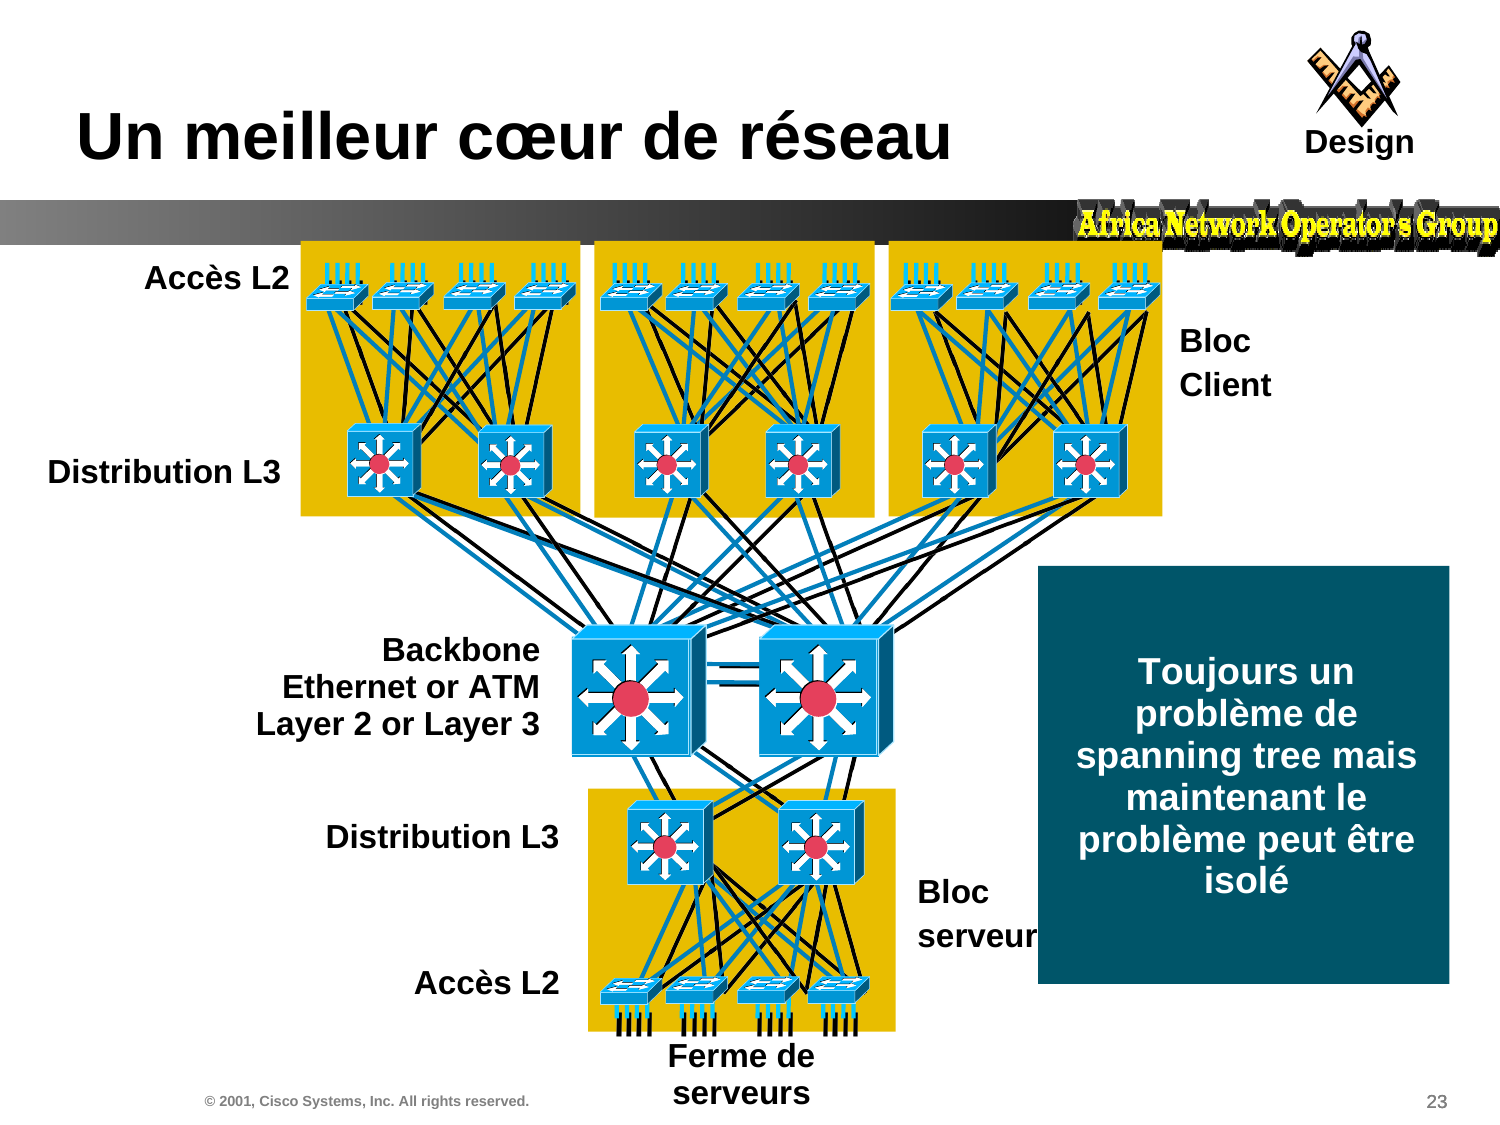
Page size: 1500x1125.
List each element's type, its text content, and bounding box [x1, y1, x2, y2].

text_box [688, 356, 704, 415]
picture [371, 282, 385, 310]
picture [634, 424, 641, 432]
text_box [1012, 498, 1066, 517]
text_box [838, 788, 896, 1032]
text_box [1073, 310, 1087, 328]
text_box [1099, 345, 1118, 401]
text_box [671, 910, 698, 961]
text_box [761, 886, 788, 907]
text_box [630, 1005, 636, 1031]
text_box [650, 989, 681, 1031]
text_box [750, 311, 778, 353]
text_box [760, 793, 778, 807]
text_box [1077, 321, 1090, 354]
text_box [779, 927, 795, 942]
text_box [699, 885, 715, 938]
picture [483, 437, 538, 492]
picture [710, 808, 714, 883]
text_box [433, 372, 446, 389]
text_box [332, 311, 382, 423]
text_box [714, 791, 750, 815]
text_box [941, 320, 981, 361]
text_box [717, 899, 731, 925]
picture [927, 437, 982, 492]
text_box [949, 341, 980, 410]
picture [524, 292, 539, 297]
picture [993, 282, 1008, 287]
text_box [790, 350, 809, 414]
text_box [801, 886, 820, 945]
text_box [714, 798, 778, 898]
text_box [1042, 318, 1071, 371]
text_box [705, 381, 732, 413]
text_box Design [1292, 118, 1428, 168]
picture [1076, 282, 1091, 310]
text_box [645, 885, 694, 978]
text_box [753, 906, 763, 913]
text_box [711, 328, 735, 365]
picture [938, 284, 954, 311]
picture [417, 424, 422, 495]
picture [665, 976, 679, 990]
text_box [388, 366, 404, 423]
text_box [1038, 565, 1450, 984]
text_box [488, 343, 500, 366]
text_box [912, 498, 955, 517]
text_box [705, 1004, 712, 1031]
text_box [684, 1004, 692, 1031]
text_box [657, 328, 688, 389]
picture [600, 283, 612, 297]
picture [697, 685, 708, 758]
picture [792, 989, 800, 1004]
text_box [720, 922, 738, 941]
picture [513, 282, 527, 310]
text_box [506, 336, 525, 395]
text_box [808, 409, 814, 424]
picture [561, 282, 577, 310]
text_box [724, 942, 755, 982]
text_box [714, 872, 721, 881]
picture [579, 646, 682, 749]
text_box [1052, 344, 1075, 379]
text_box [1026, 378, 1038, 394]
text_box [1042, 397, 1050, 406]
text_box [924, 319, 975, 424]
picture [927, 284, 942, 289]
picture [1109, 293, 1123, 297]
text_box [474, 377, 491, 417]
text_box [410, 367, 426, 386]
text_box [528, 500, 562, 517]
picture [713, 976, 729, 1004]
text_box [846, 1004, 853, 1031]
picture [1039, 292, 1053, 297]
text_box [785, 506, 801, 518]
text_box [1045, 380, 1051, 388]
text_box [694, 311, 708, 347]
text_box [713, 391, 745, 426]
text_box [734, 361, 746, 375]
text_box [771, 1004, 778, 1031]
text_box [762, 925, 771, 935]
text_box [668, 498, 688, 518]
picture [650, 978, 663, 1005]
text_box [998, 400, 1026, 435]
text_box [771, 934, 793, 966]
text_box [999, 387, 1013, 418]
picture [771, 437, 826, 492]
text_box [714, 311, 743, 351]
text_box [781, 1004, 788, 1031]
picture [737, 976, 751, 990]
picture [530, 286, 560, 293]
text_box [948, 499, 975, 517]
text_box [814, 311, 849, 423]
text_box [997, 429, 1013, 454]
text_box [588, 788, 680, 1032]
text_box [460, 335, 482, 373]
text_box Toujours un problème de spanning tree mais maintenant le problème peut être isolé [1055, 645, 1438, 909]
text_box [464, 394, 489, 424]
text_box [888, 240, 1163, 517]
text_box [774, 887, 804, 919]
text_box [687, 501, 707, 518]
text_box [442, 358, 454, 377]
picture [511, 424, 553, 499]
text_box [1007, 321, 1035, 367]
text_box Bloc Client [1167, 317, 1387, 446]
text_box [1081, 352, 1093, 372]
text_box [1021, 391, 1032, 403]
text_box [393, 351, 405, 369]
text_box [619, 1005, 626, 1031]
picture [807, 976, 821, 990]
picture [921, 424, 929, 498]
text_box [452, 409, 477, 436]
text_box [401, 497, 432, 517]
text_box [441, 400, 452, 409]
text_box [654, 788, 671, 800]
text_box [541, 499, 576, 517]
picture [774, 284, 789, 288]
picture [1065, 282, 1080, 287]
text_box [449, 310, 478, 364]
text_box [742, 384, 752, 392]
picture [890, 284, 903, 298]
picture [648, 283, 663, 311]
text_box [785, 903, 801, 931]
text_box [484, 310, 497, 346]
picture [701, 424, 710, 498]
text_box [828, 788, 844, 800]
text_box [760, 329, 782, 360]
text_box [452, 374, 459, 383]
text_box [710, 357, 726, 373]
text_box [639, 1005, 647, 1031]
text_box [414, 310, 443, 360]
text_box [421, 501, 463, 517]
picture [956, 282, 971, 297]
picture [759, 626, 769, 639]
text_box Distribution L3 [270, 812, 572, 862]
picture [856, 283, 871, 311]
picture [1098, 282, 1112, 297]
text_box [788, 333, 799, 353]
text_box [1107, 321, 1142, 424]
text_box Accès L2 [310, 959, 572, 1009]
text_box [748, 377, 757, 386]
text_box [422, 408, 444, 437]
text_box [1035, 404, 1045, 413]
text_box [805, 326, 826, 382]
text_box [535, 310, 541, 317]
text_box [1049, 388, 1060, 400]
picture [477, 444, 504, 499]
picture [454, 292, 469, 297]
picture [785, 283, 801, 311]
picture [832, 424, 841, 498]
picture [640, 437, 695, 492]
text_box [466, 360, 485, 386]
text_box [794, 954, 809, 986]
text_box [409, 395, 433, 423]
picture [382, 292, 397, 297]
text_box [812, 966, 825, 976]
text_box [765, 498, 795, 518]
text_box [693, 344, 706, 358]
picture [419, 282, 435, 310]
picture [306, 284, 319, 298]
text_box [799, 942, 811, 955]
picture [737, 283, 751, 297]
text_box [511, 499, 533, 517]
text_box [356, 332, 387, 406]
picture [600, 978, 613, 992]
picture [807, 283, 821, 311]
picture [900, 294, 916, 298]
text_box [760, 1004, 767, 1031]
text_box [739, 914, 749, 925]
text_box [663, 948, 700, 983]
text_box [427, 386, 439, 398]
text_box [394, 310, 408, 356]
text_box [986, 359, 998, 375]
picture [1307, 29, 1402, 118]
text_box [764, 380, 795, 417]
text_box Ferme de serveurs [597, 1031, 886, 1119]
picture [1004, 282, 1019, 310]
text_box [686, 412, 691, 424]
text_box [728, 373, 739, 383]
text_box [756, 368, 767, 380]
picture [702, 284, 717, 288]
picture [713, 283, 729, 311]
text_box Bloc serveur [904, 867, 1052, 998]
title Un meilleur cœur de réseau [62, 41, 1314, 180]
picture [408, 283, 424, 287]
picture [1027, 282, 1044, 310]
text_box [422, 418, 516, 517]
text_box [753, 393, 785, 421]
picture [765, 424, 773, 432]
picture [571, 624, 591, 631]
text_box [1067, 383, 1084, 420]
text_box [406, 381, 420, 415]
text_box [514, 310, 549, 424]
text_box [704, 408, 719, 424]
text_box [633, 311, 683, 423]
text_box [817, 917, 837, 966]
text_box [481, 310, 488, 318]
text_box [742, 349, 753, 364]
picture [844, 284, 860, 288]
picture [1043, 287, 1074, 293]
picture [778, 800, 787, 808]
text_box [650, 311, 689, 344]
text_box [992, 310, 1007, 325]
text_box [1096, 319, 1124, 356]
picture [988, 444, 997, 498]
text_box [456, 382, 467, 396]
text_box [722, 932, 746, 964]
picture [633, 815, 697, 879]
picture [636, 283, 652, 288]
text_box [704, 937, 716, 953]
text_box [762, 944, 789, 976]
text_box [1057, 399, 1080, 424]
text_box [1003, 374, 1019, 391]
text_box [826, 1004, 832, 1031]
text_box [1128, 310, 1144, 327]
picture [967, 293, 981, 297]
text_box [747, 924, 755, 933]
text_box [825, 886, 857, 976]
text_box [1049, 498, 1088, 517]
text_box [683, 962, 702, 976]
text_box [791, 989, 823, 1031]
text_box [671, 788, 737, 801]
picture [354, 297, 369, 311]
text_box [768, 788, 825, 800]
text_box [924, 311, 936, 322]
text_box [707, 369, 720, 396]
text_box [765, 348, 785, 372]
text_box [774, 364, 791, 398]
text_box [300, 240, 581, 517]
picture [784, 815, 848, 879]
text_box [348, 311, 388, 353]
picture [855, 976, 871, 1004]
text_box [1004, 342, 1028, 383]
picture [627, 800, 636, 809]
text_box [1046, 413, 1061, 424]
picture [665, 283, 679, 297]
picture [1135, 282, 1161, 310]
text_box Accès L2 [40, 254, 302, 304]
text_box [715, 982, 757, 1031]
picture [971, 287, 1002, 293]
text_box [695, 1004, 702, 1031]
text_box [968, 421, 1053, 517]
text_box Distribution L3 [4, 448, 294, 498]
text_box [836, 1004, 843, 1031]
text_box [594, 240, 875, 518]
text_box [753, 932, 764, 945]
text_box [706, 951, 719, 976]
text_box [803, 311, 830, 339]
text_box [727, 881, 752, 904]
picture [550, 283, 566, 288]
text_box [449, 393, 457, 402]
text_box [710, 400, 779, 518]
text_box [411, 333, 435, 377]
picture [820, 800, 865, 886]
text_box [784, 311, 797, 336]
text_box [503, 310, 531, 350]
text_box [815, 955, 840, 976]
text_box [715, 884, 742, 914]
text_box [741, 955, 774, 976]
picture [352, 436, 407, 491]
text_box [697, 498, 723, 518]
text_box [1009, 411, 1037, 445]
text_box [987, 317, 1002, 363]
text_box [1035, 366, 1046, 383]
picture [443, 282, 457, 297]
picture [1058, 437, 1114, 492]
picture [1070, 180, 1500, 275]
picture [767, 646, 870, 749]
text_box [490, 361, 508, 424]
text_box [768, 917, 778, 926]
picture [1114, 287, 1144, 293]
picture [491, 282, 507, 310]
picture [877, 624, 895, 758]
text_box [801, 498, 818, 518]
text_box [1083, 369, 1101, 424]
text_box Backbone Ethernet or ATM Layer 2 or Layer 3 [242, 624, 554, 750]
text_box [981, 372, 997, 424]
picture [1120, 424, 1129, 498]
text_box [1059, 367, 1078, 391]
picture [346, 423, 354, 497]
